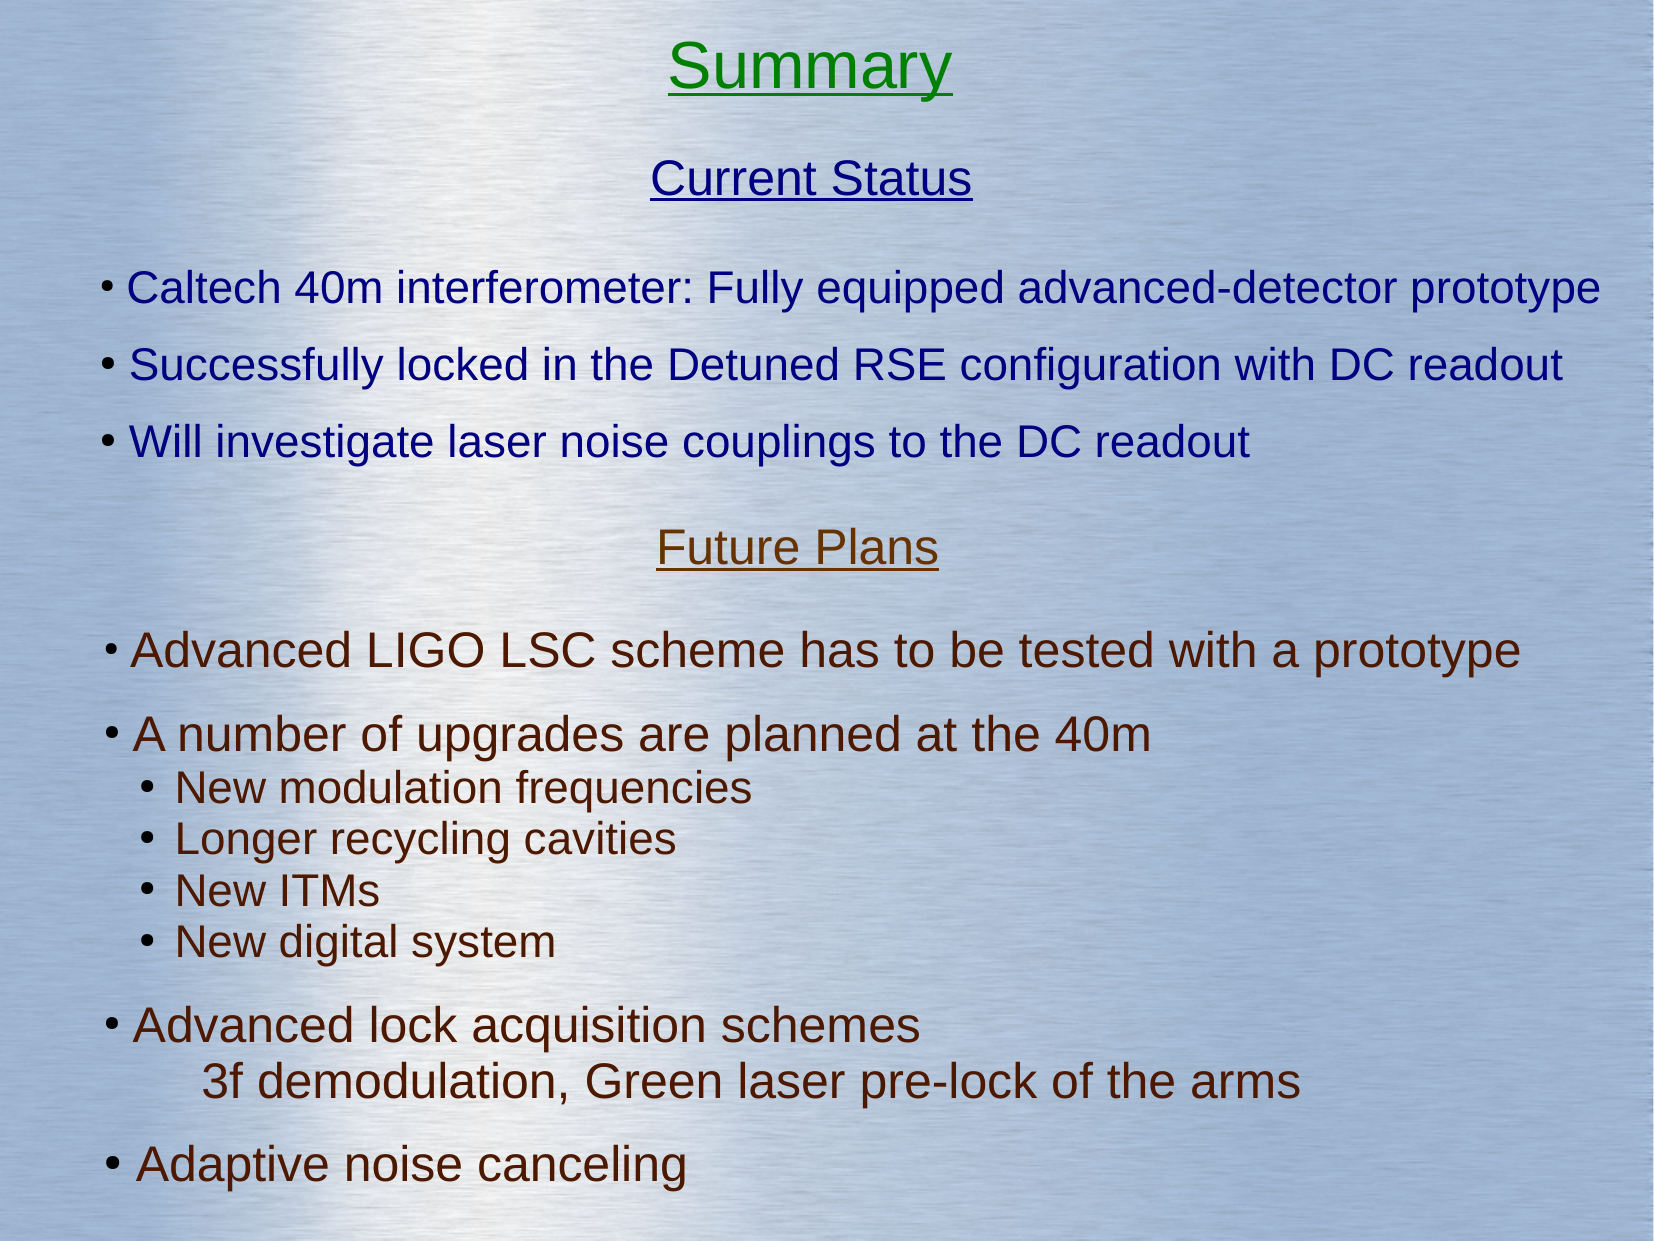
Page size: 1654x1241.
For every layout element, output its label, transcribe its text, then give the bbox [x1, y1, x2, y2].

text_box Summary [649, 18, 972, 114]
text_box Current Status [635, 143, 988, 214]
picture [0, 0, 1654, 1241]
text_box Advanced LIGO LSC scheme has to be tested with a prototype A number of upgrades are planned at the 40m New modulation frequencies Longer recycling cavities New ITMs New digital system Advanced lock acquisition schemes 3f demodulation, Green laser pre-lock of the arms Adaptive noise canceling [89, 587, 1538, 1226]
text_box Future Plans [641, 512, 955, 583]
text_box Caltech 40m interferometer: Fully equipped advanced-detector prototype Successfully locked in the Detuned RSE configuration with DC readout Will investigate laser noise couplings to the DC readout [85, 228, 1618, 449]
